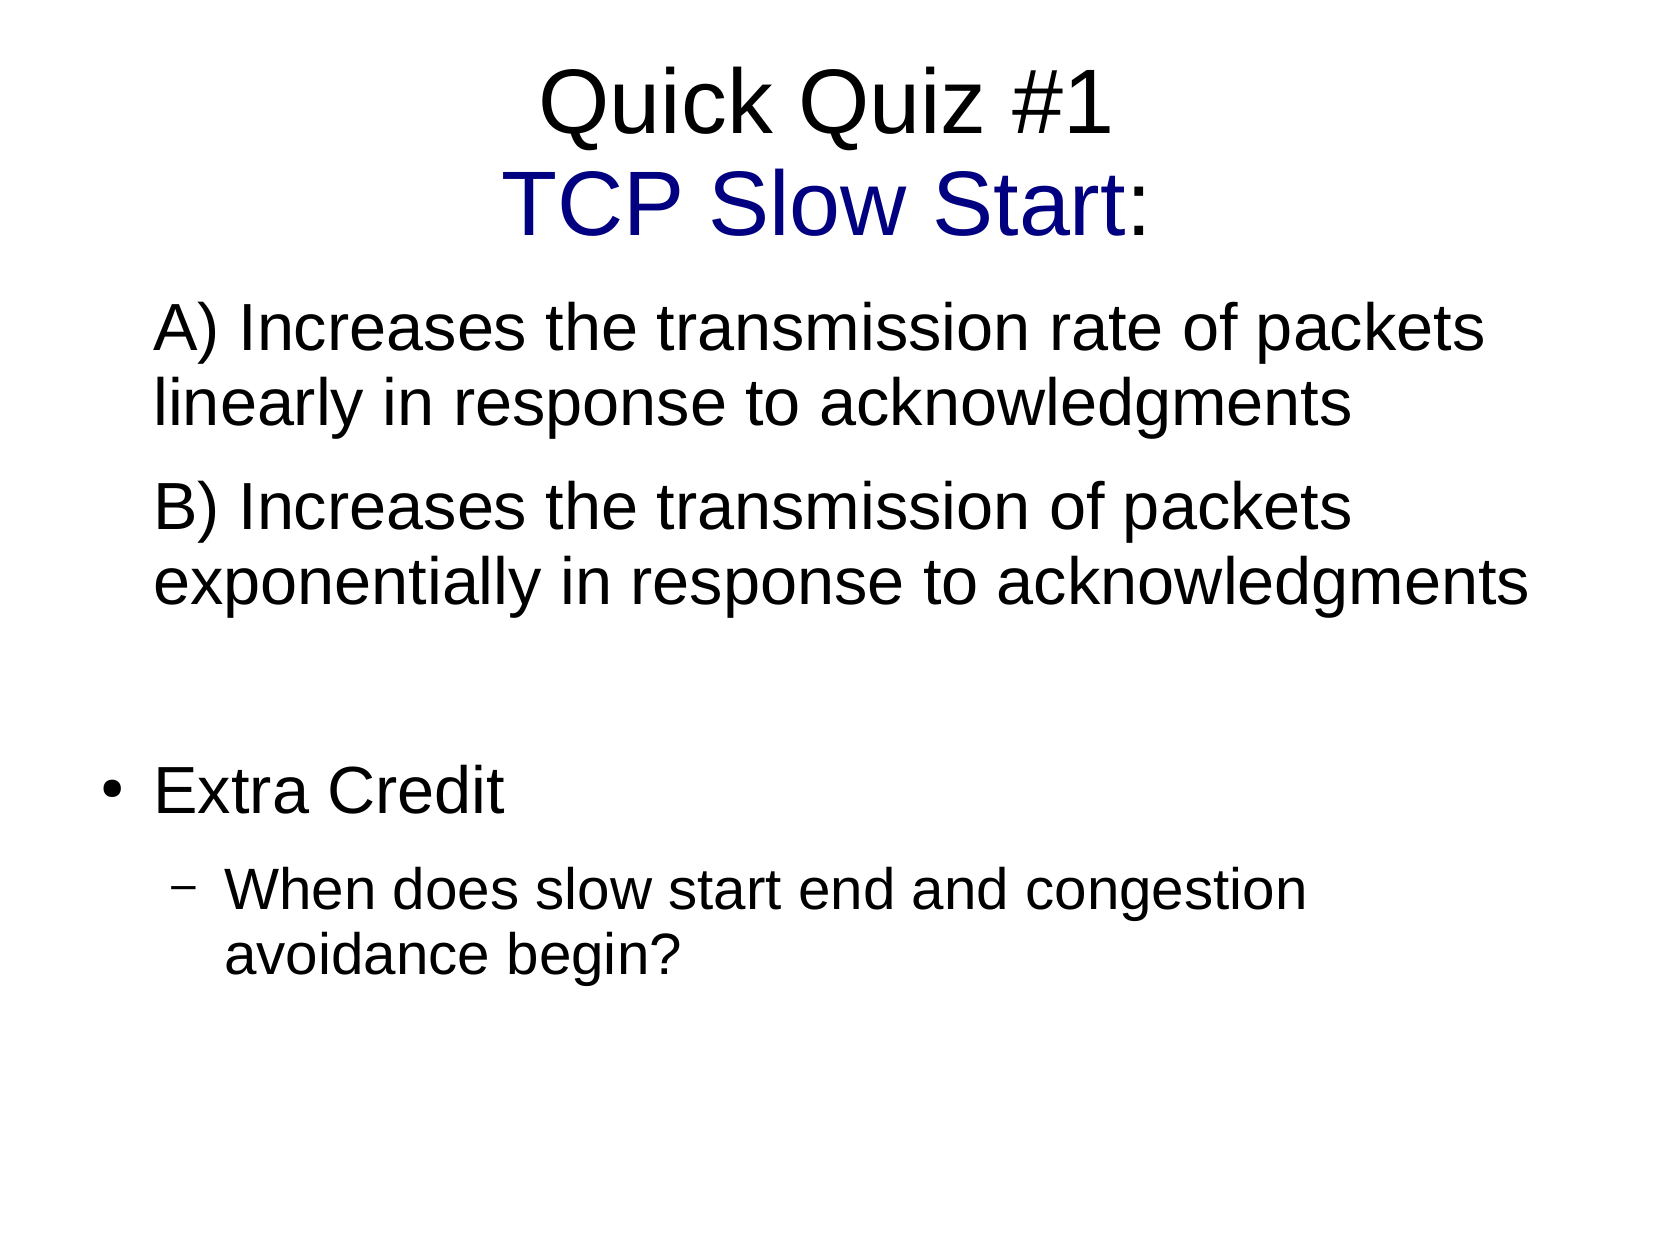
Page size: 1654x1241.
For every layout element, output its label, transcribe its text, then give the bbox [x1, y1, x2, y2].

list A) Increases the transmission rate of packets linearly in response to acknowledgments B) Increases the transmission of packets exponentially in response to acknowledgments Extra Credit When does slow start end and congestion avoidance begin? [82, 290, 1538, 1010]
title Quick Quiz #1 TCP Slow Start: [82, 49, 1571, 257]
